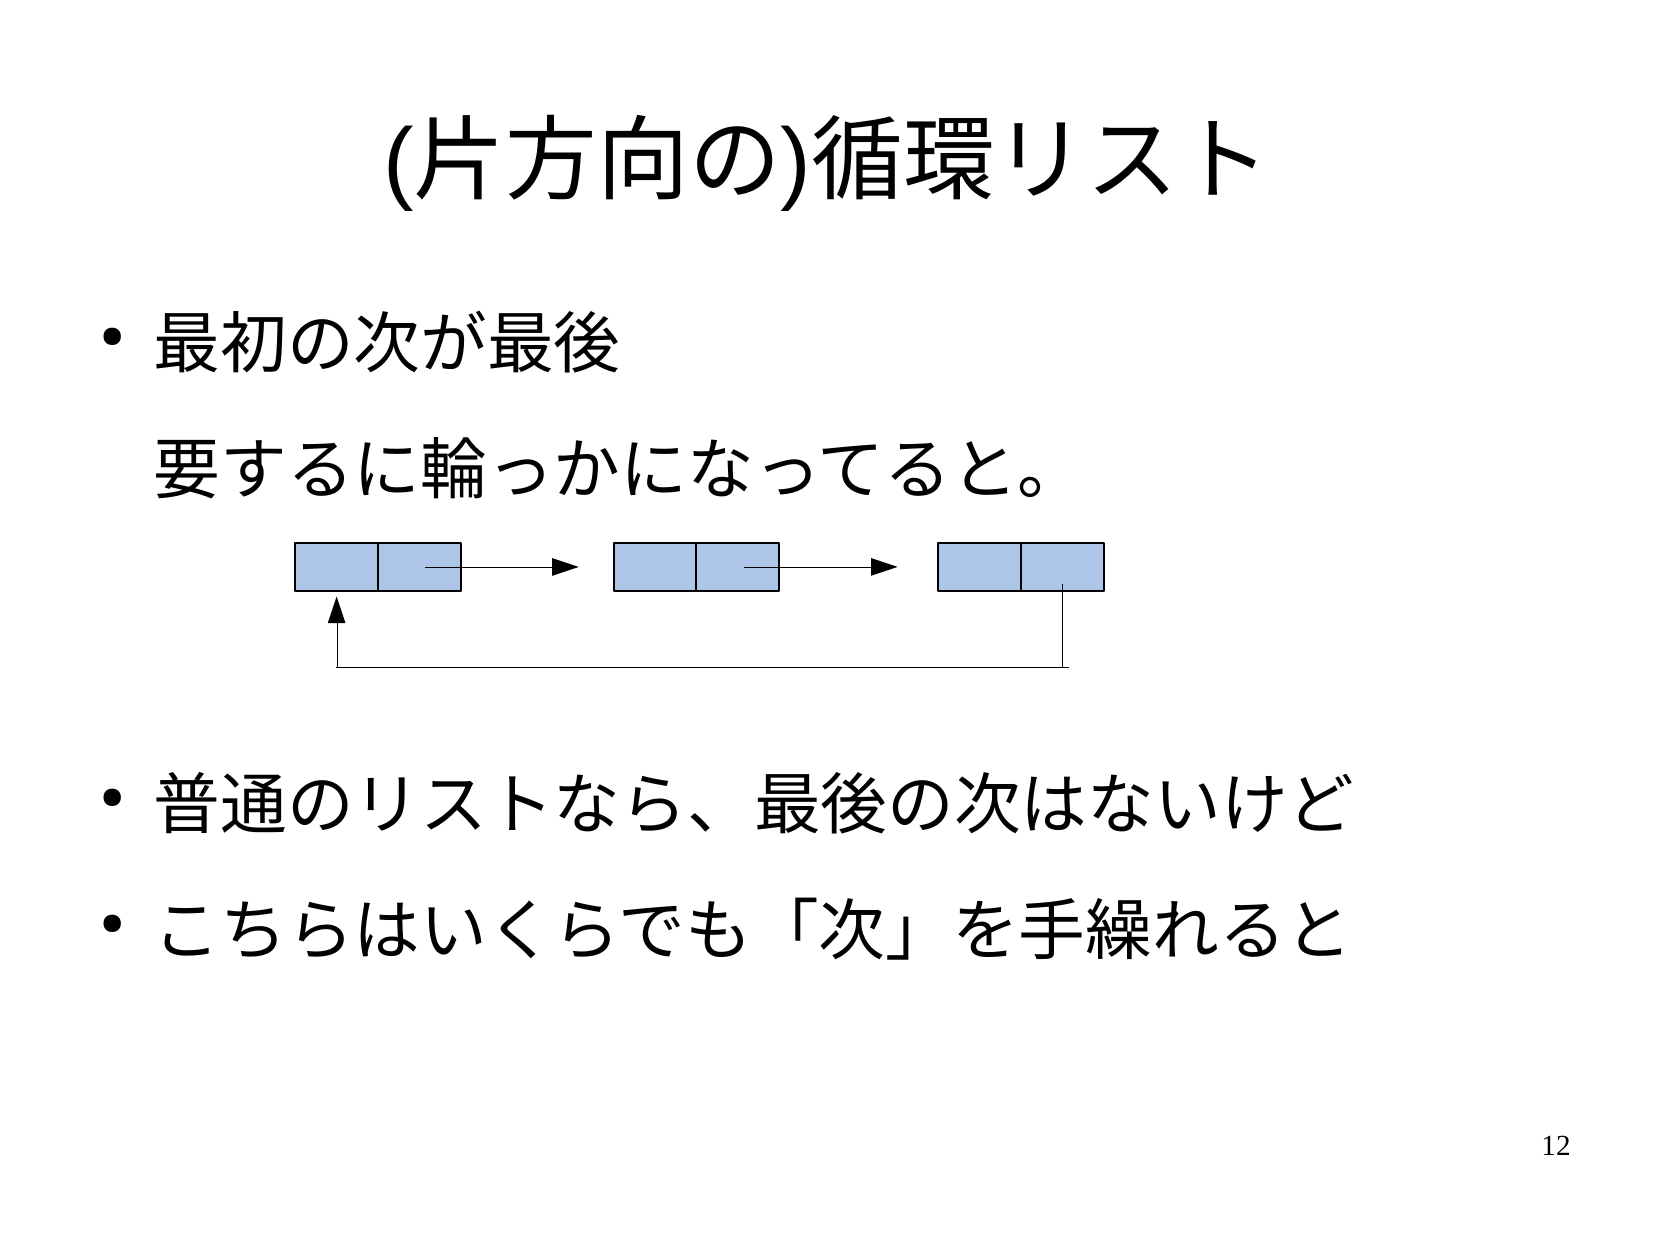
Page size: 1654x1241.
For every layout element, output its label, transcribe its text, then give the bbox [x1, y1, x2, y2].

text_box [938, 543, 1104, 591]
list 最初の次が最後 要するに輪っかになってると。 普通のリストなら、最後の次はないけど こちらはいくらでも「次」を手繰れると [82, 290, 1571, 1010]
title (片方向の)循環リスト [82, 49, 1571, 257]
text_box [613, 543, 779, 591]
text_box [295, 543, 461, 591]
